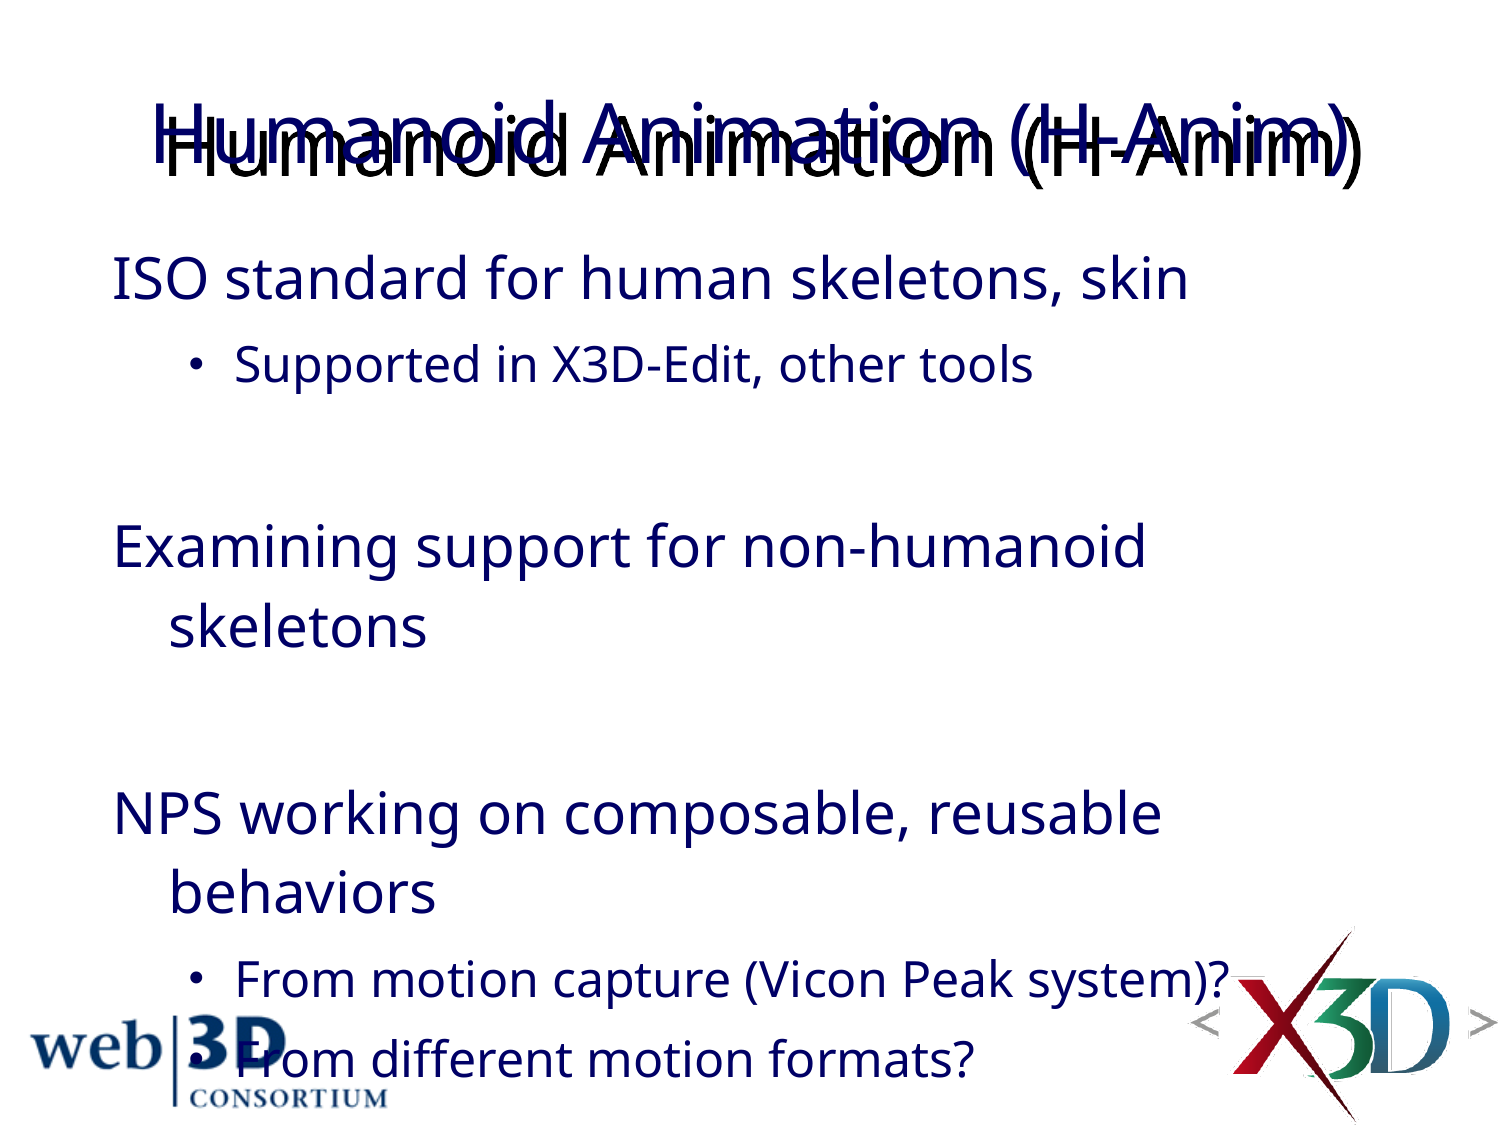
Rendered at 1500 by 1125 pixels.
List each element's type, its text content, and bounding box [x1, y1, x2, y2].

picture [1187, 926, 1500, 1125]
list ISO standard for human skeletons, skin Supported in X3D-Edit, other tools Examining support for non-humanoid skeletons NPS working on composable, reusable behaviors From motion capture (Vicon Peak system)? From different motion formats? [112, 237, 1388, 986]
picture [12, 998, 413, 1118]
title Humanoid Animation (H-Anim) [112, 44, 1388, 218]
